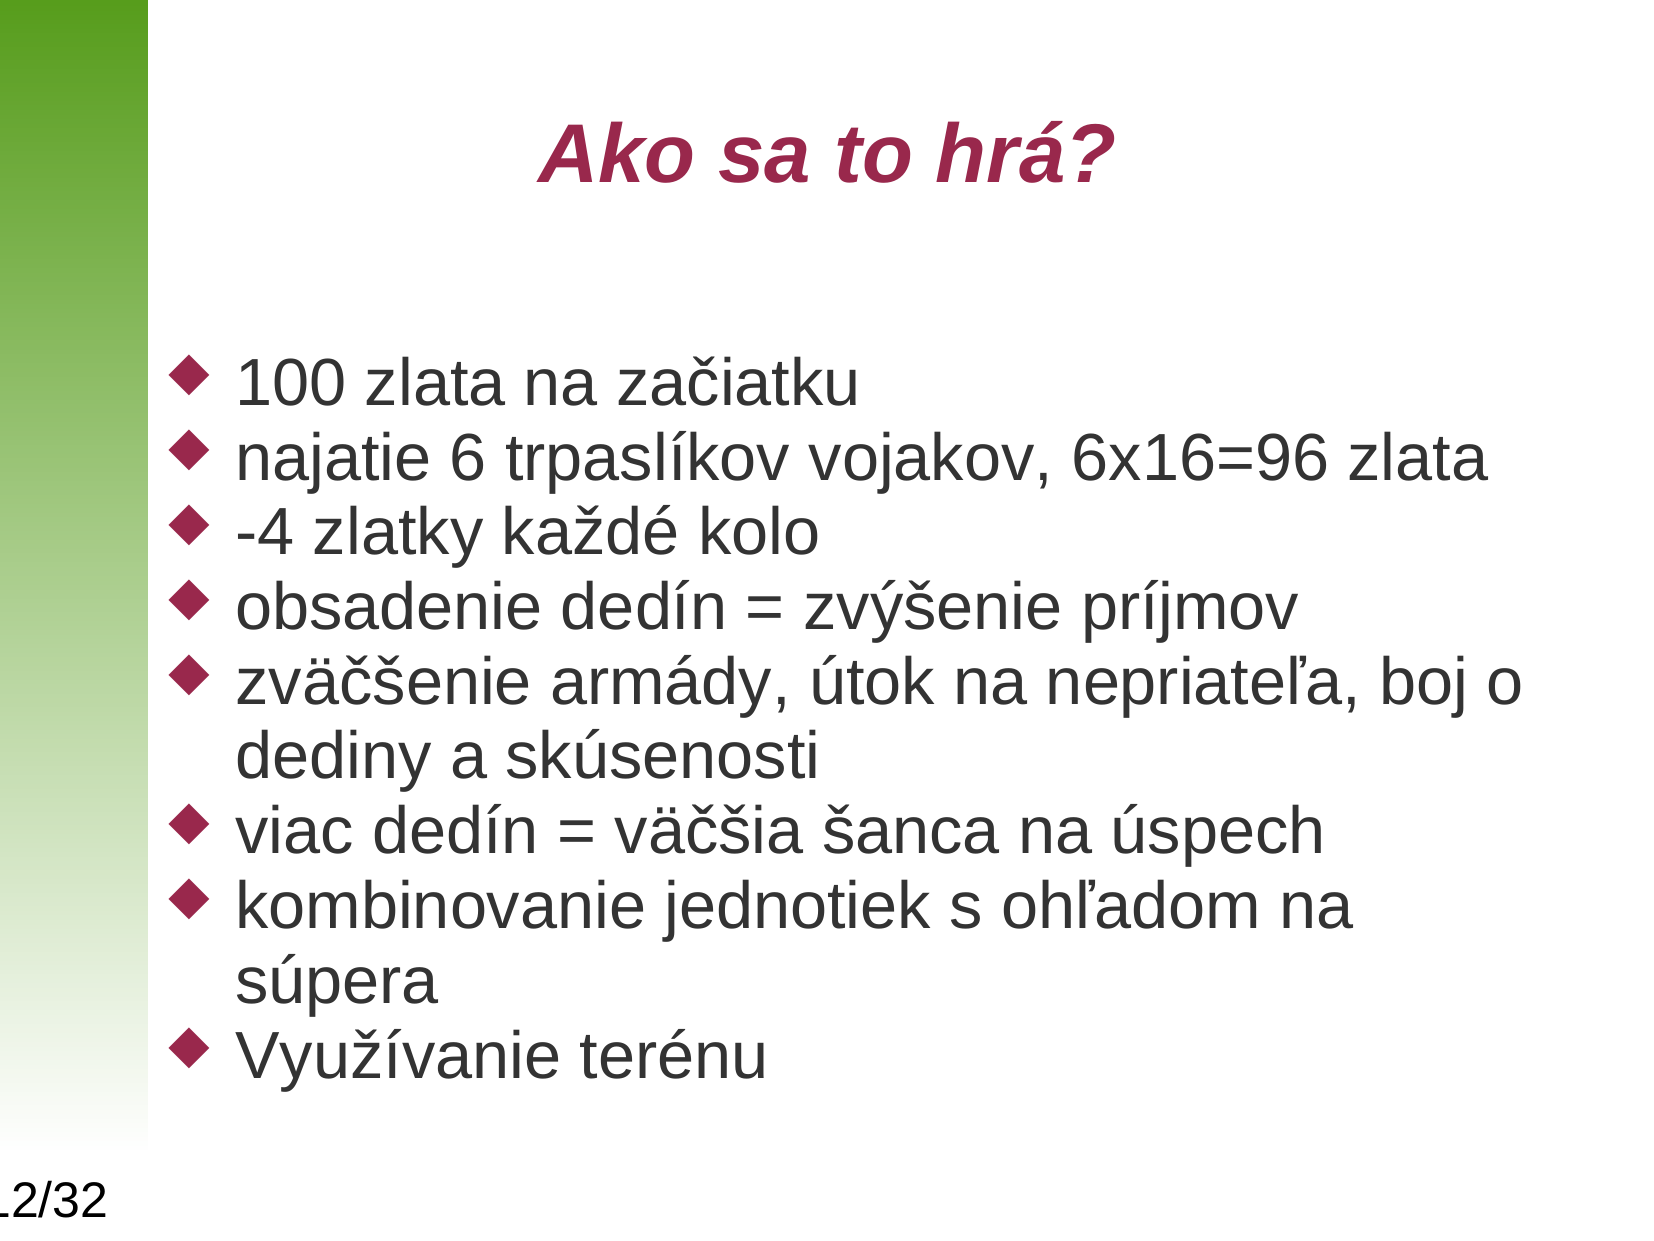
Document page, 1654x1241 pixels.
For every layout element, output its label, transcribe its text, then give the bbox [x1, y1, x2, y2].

list 100 zlata na začiatku najatie 6 trpaslíkov vojakov, 6x16=96 zlata -4 zlatky každé kolo obsadenie dedín = zvýšenie príjmov zväčšenie armády, útok na nepriateľa, boj o dediny a skúsenosti viac dedín = väčšia šanca na úspech kombinovanie jednotiek s ohľadom na súpera Využívanie terénu [152, 344, 1534, 1176]
title Ako sa to hrá? [121, 49, 1534, 257]
